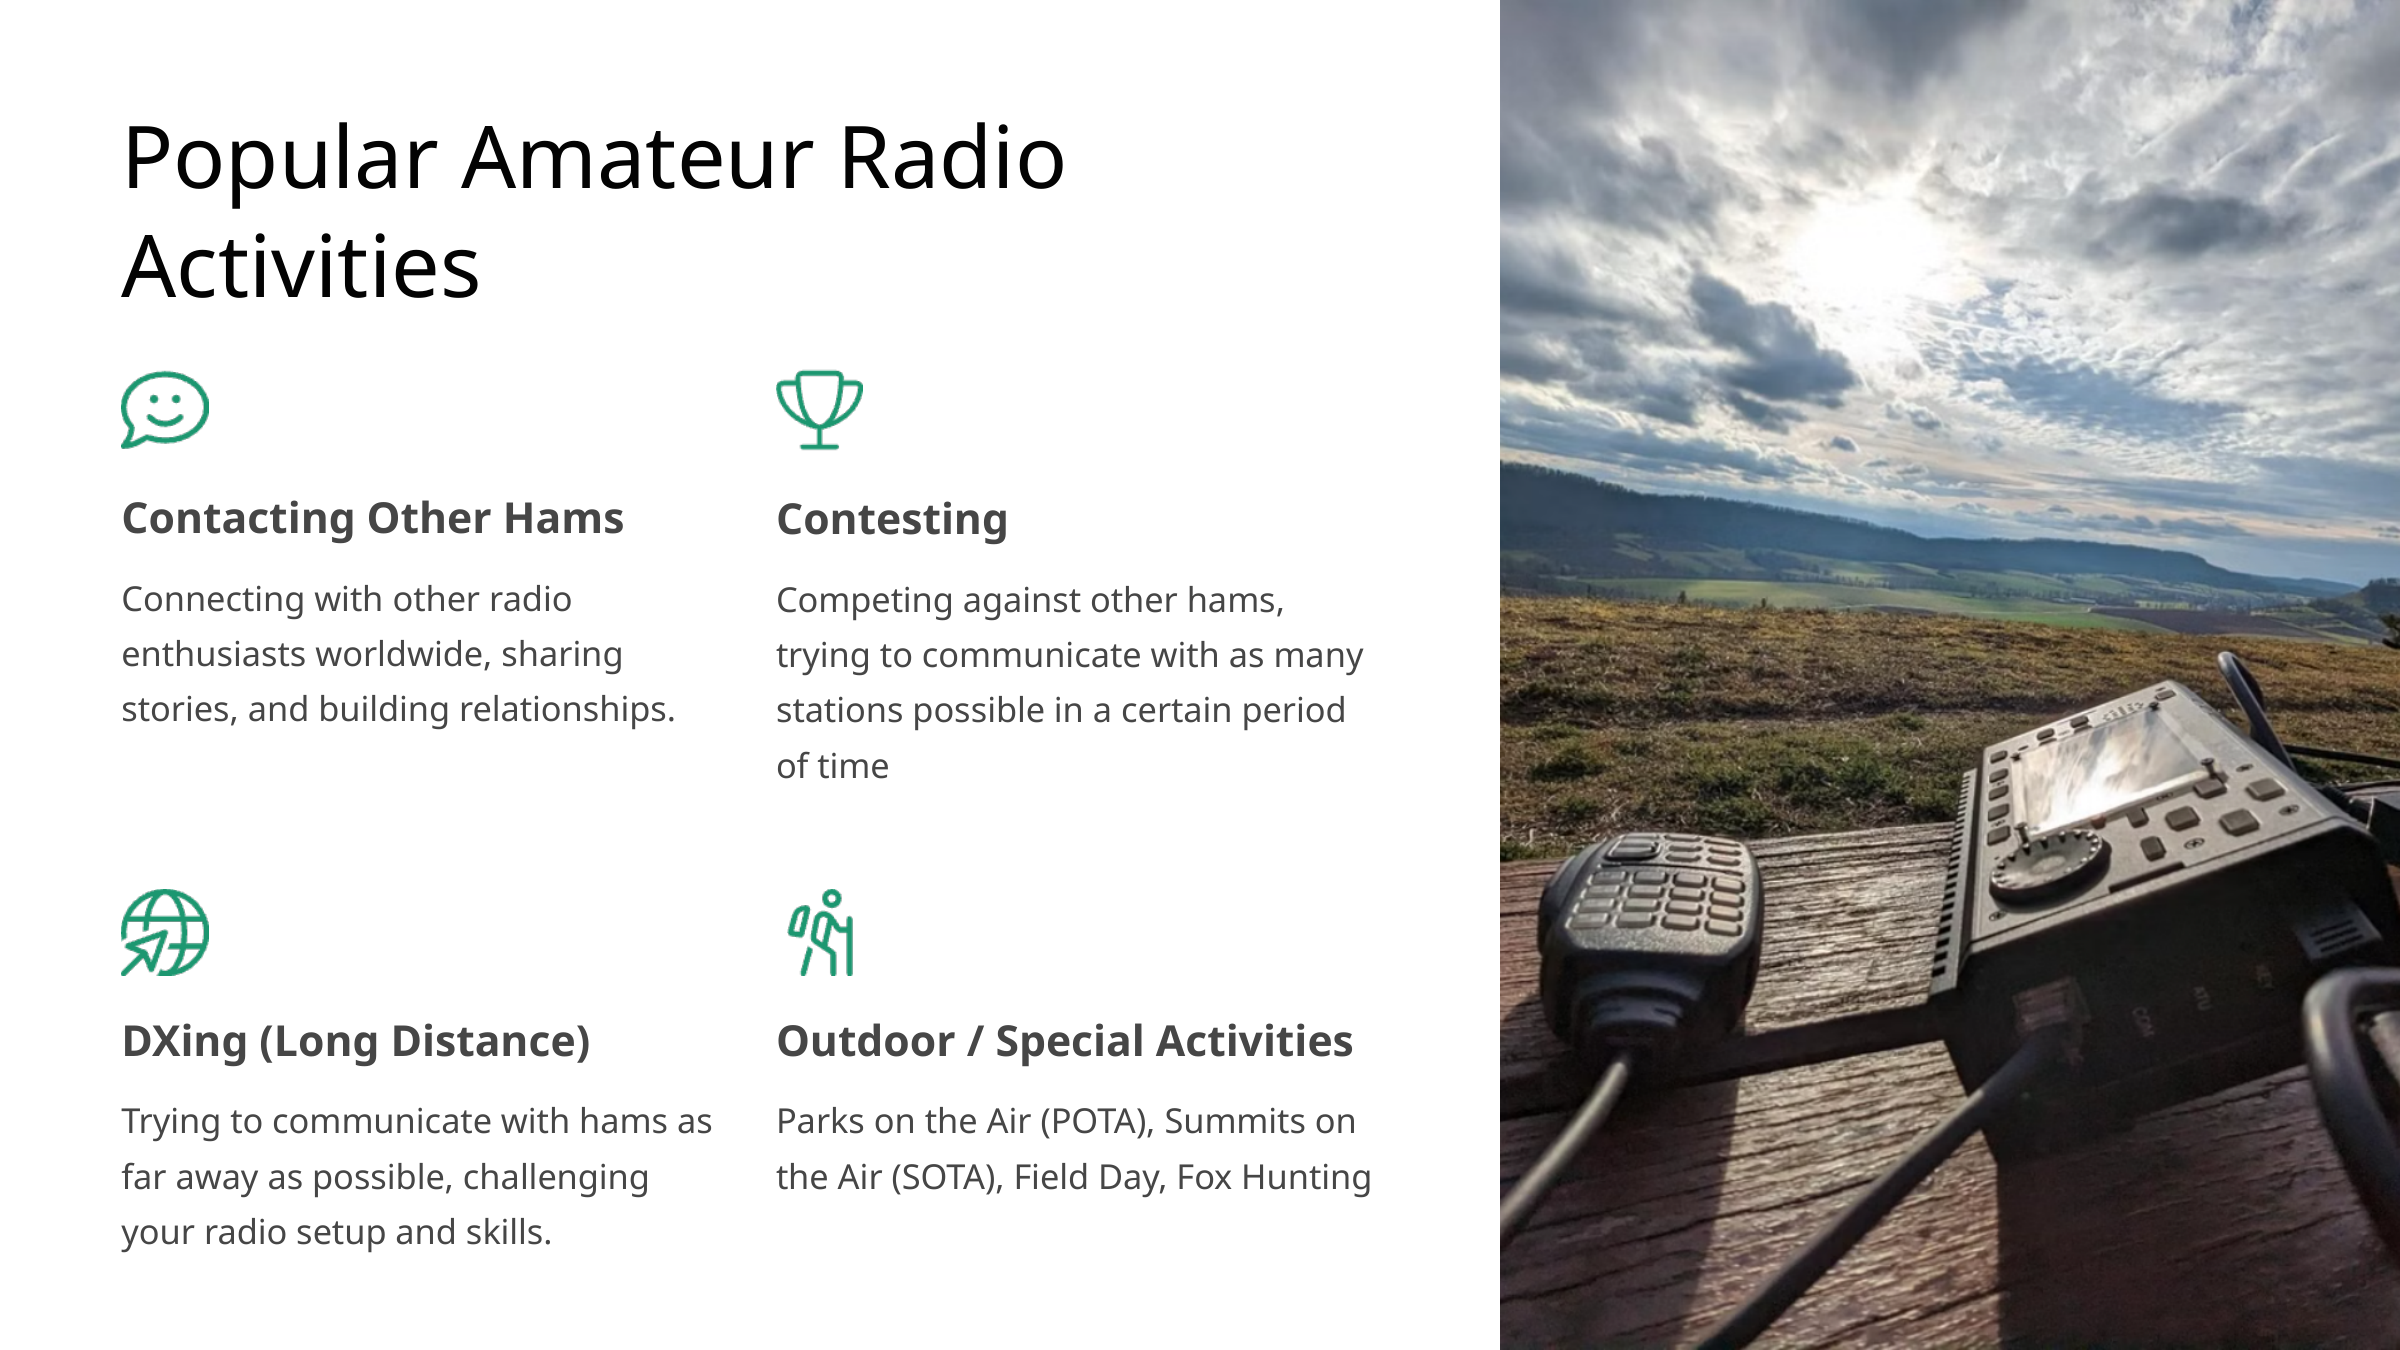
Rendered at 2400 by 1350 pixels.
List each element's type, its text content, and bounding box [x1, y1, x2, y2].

text_box Popular Amateur Radio Activities [121, 98, 1379, 315]
picture [776, 889, 863, 976]
text_box Contacting Other Hams [121, 488, 616, 542]
text_box Competing against other hams, trying to communicate with as many stations possible in a certain period of time [776, 564, 1379, 786]
text_box DXing (Long Distance) [121, 1011, 582, 1065]
text_box Trying to communicate with hams as far away as possible, challenging your radio setup and skills. [121, 1086, 724, 1252]
text_box Contesting [776, 489, 1210, 543]
text_box Parks on the Air (POTA), Summits on the Air (SOTA), Field Day, Fox Hunting [776, 1086, 1379, 1252]
text_box Outdoor / Special Activities [776, 1011, 1352, 1065]
picture [1500, 0, 2400, 1350]
picture [776, 366, 863, 454]
picture [121, 366, 209, 454]
picture [121, 889, 209, 976]
text_box Connecting with other radio enthusiasts worldwide, sharing stories, and building relationships. [121, 563, 724, 730]
